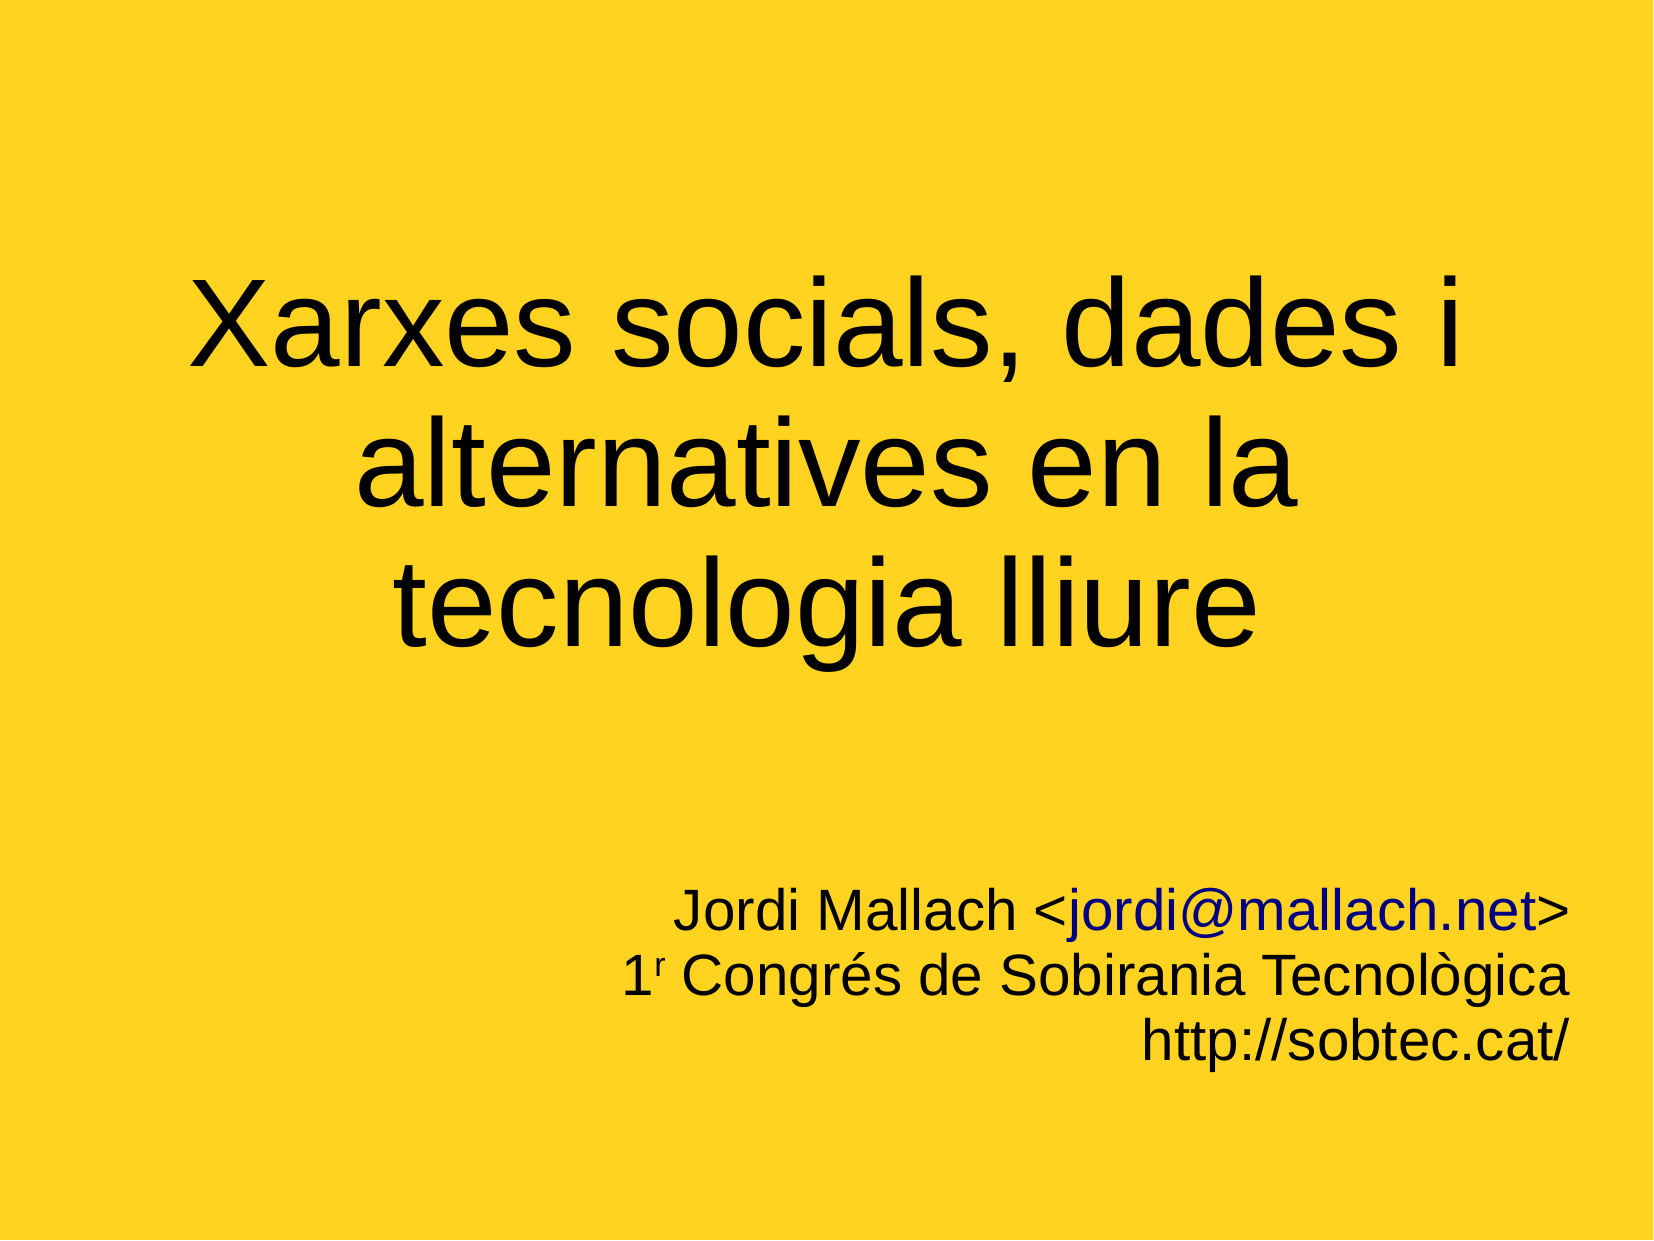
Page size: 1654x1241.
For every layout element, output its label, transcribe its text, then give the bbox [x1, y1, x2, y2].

subtitle Xarxes socials, dades i alternatives en la tecnologia lliure Jordi Mallach <jordi@mallach.net> 1r Congrés de Sobirania Tecnològica http://sobtec.cat/ [82, 112, 1571, 1140]
